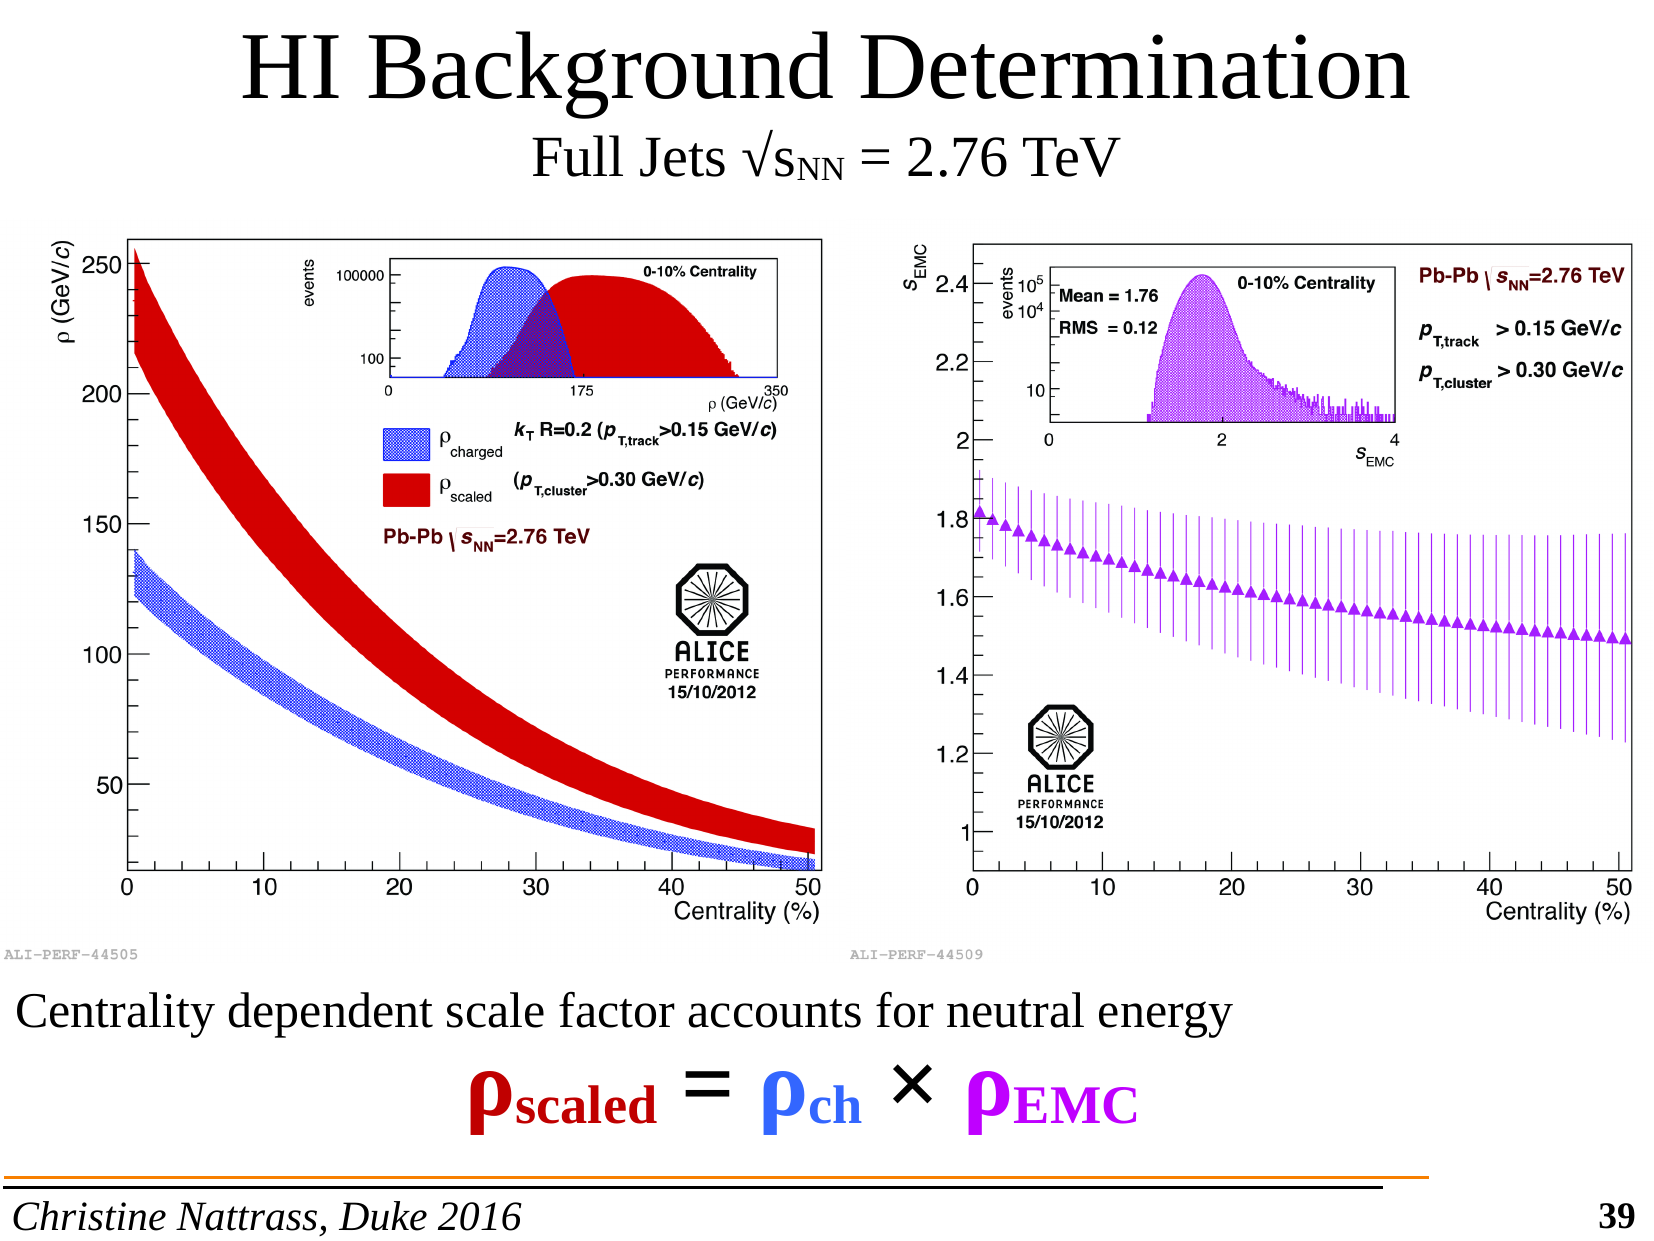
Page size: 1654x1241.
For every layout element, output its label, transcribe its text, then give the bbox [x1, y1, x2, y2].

text_box ρscaled = ρch × ρEMC [450, 1014, 1585, 1142]
title HI Background Determination Full Jets √sNN = 2.76 TeV [0, 0, 1653, 191]
list Centrality dependent scale factor accounts for neutral energy [0, 975, 1635, 1077]
picture [0, 218, 1653, 963]
